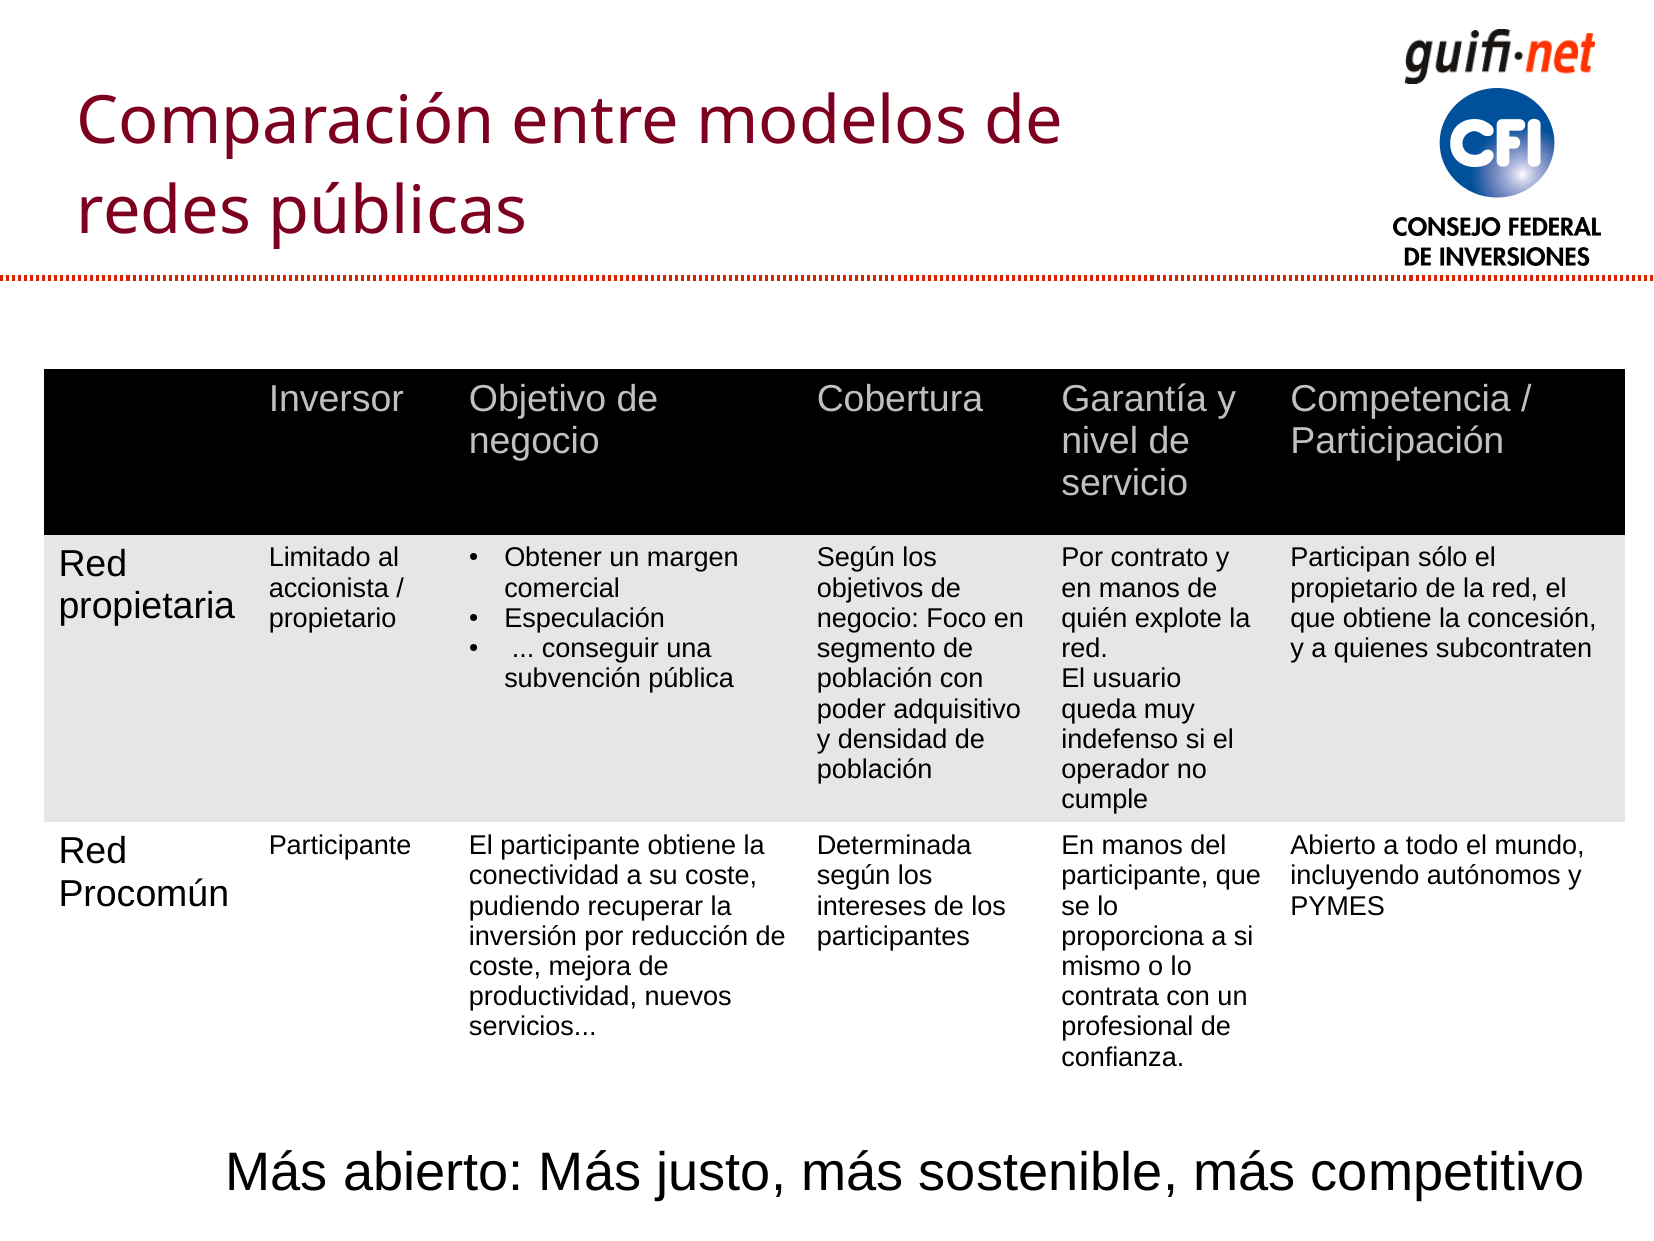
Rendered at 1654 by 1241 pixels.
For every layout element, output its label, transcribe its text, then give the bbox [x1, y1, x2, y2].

table_cell Abierto a todo el mundo, incluyendo autónomos y PYMES [1276, 822, 1625, 1093]
table_cell El participante obtiene la conectividad a su coste, pudiendo recuperar la inversión por reducción de coste, mejora de productividad, nuevos servicios... [454, 822, 802, 1093]
table_cell Por contrato y en manos de quién explote la red. El usuario queda muy indefenso si el operador no cumple [1046, 535, 1276, 822]
table_cell Red Procomún [44, 822, 254, 1093]
table_header Competencia / Participación [1276, 369, 1625, 535]
table_cell En manos del participante, que se lo proporciona a si mismo o lo contrata con un profesional de confianza. [1046, 822, 1276, 1093]
table_cell Determinada según los intereses de los participantes [802, 822, 1046, 1093]
table_cell Red propietaria [44, 535, 254, 822]
table_cell Según los objetivos de negocio: Foco en segmento de población con poder adquisitivo y densidad de población [802, 535, 1046, 822]
table_header Objetivo de negocio [454, 369, 802, 535]
table_cell Participan sólo el propietario de la red, el que obtiene la concesión, y a quienes subcontraten [1276, 535, 1625, 822]
table_header Garantía y nivel de servicio [1046, 369, 1276, 535]
title Comparación entre modelos de redes públicas [76, 59, 1093, 267]
picture [1393, 88, 1601, 266]
table_cell Obtener un margen comercial Especulación ... conseguir una subvención pública [454, 535, 802, 822]
table_cell Participante [254, 822, 454, 1093]
table_header Cobertura [802, 369, 1046, 535]
table_cell Limitado al accionista / propietario [254, 535, 454, 822]
picture [1404, 29, 1595, 84]
table_header [44, 369, 254, 535]
table_header Inversor [254, 369, 454, 535]
text_box Más abierto: Más justo, más sostenible, más competitivo [210, 1133, 1625, 1210]
